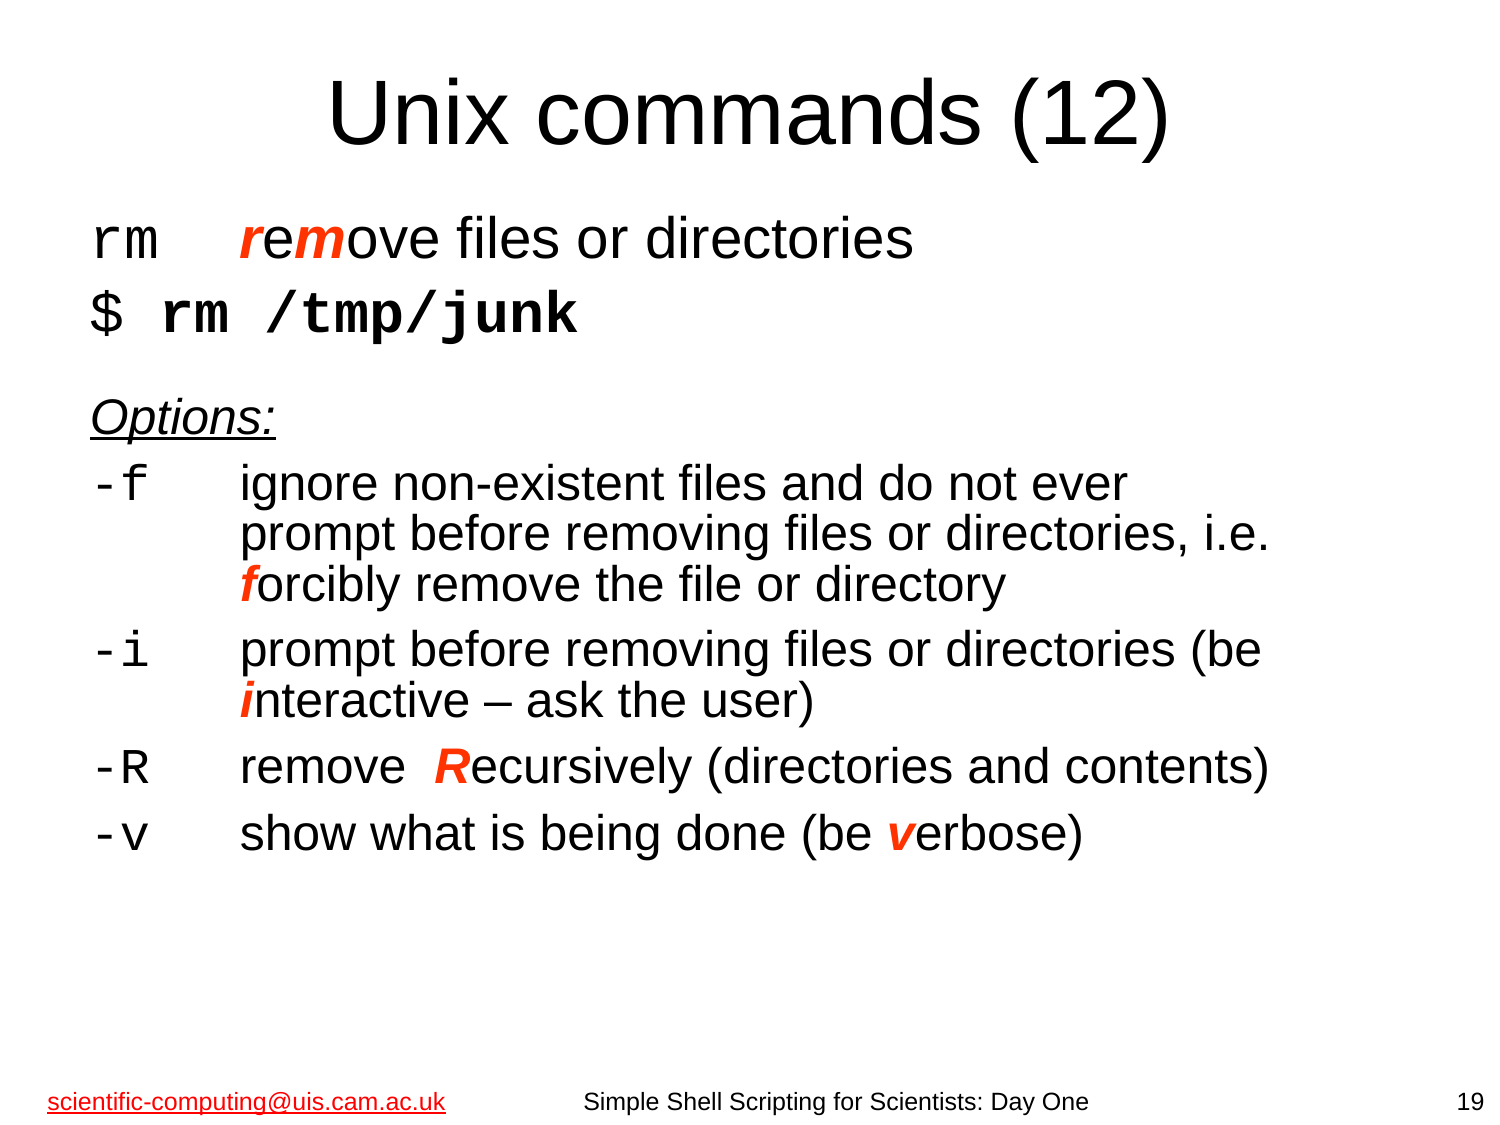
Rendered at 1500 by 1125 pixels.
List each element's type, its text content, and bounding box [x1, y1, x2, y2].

title Unix commands (12) [112, 49, 1388, 176]
list rm remove files or directories $ rm /tmp/junk Options: -f ignore non-existent files and do not ever prompt before removing files or directories, i.e. forcibly remove the file or directory -i prompt before removing files or directories (be interactive – ask the user) -R remove Recursively (directories and contents) -v show what is being done (be verbose) [75, 200, 1426, 1001]
